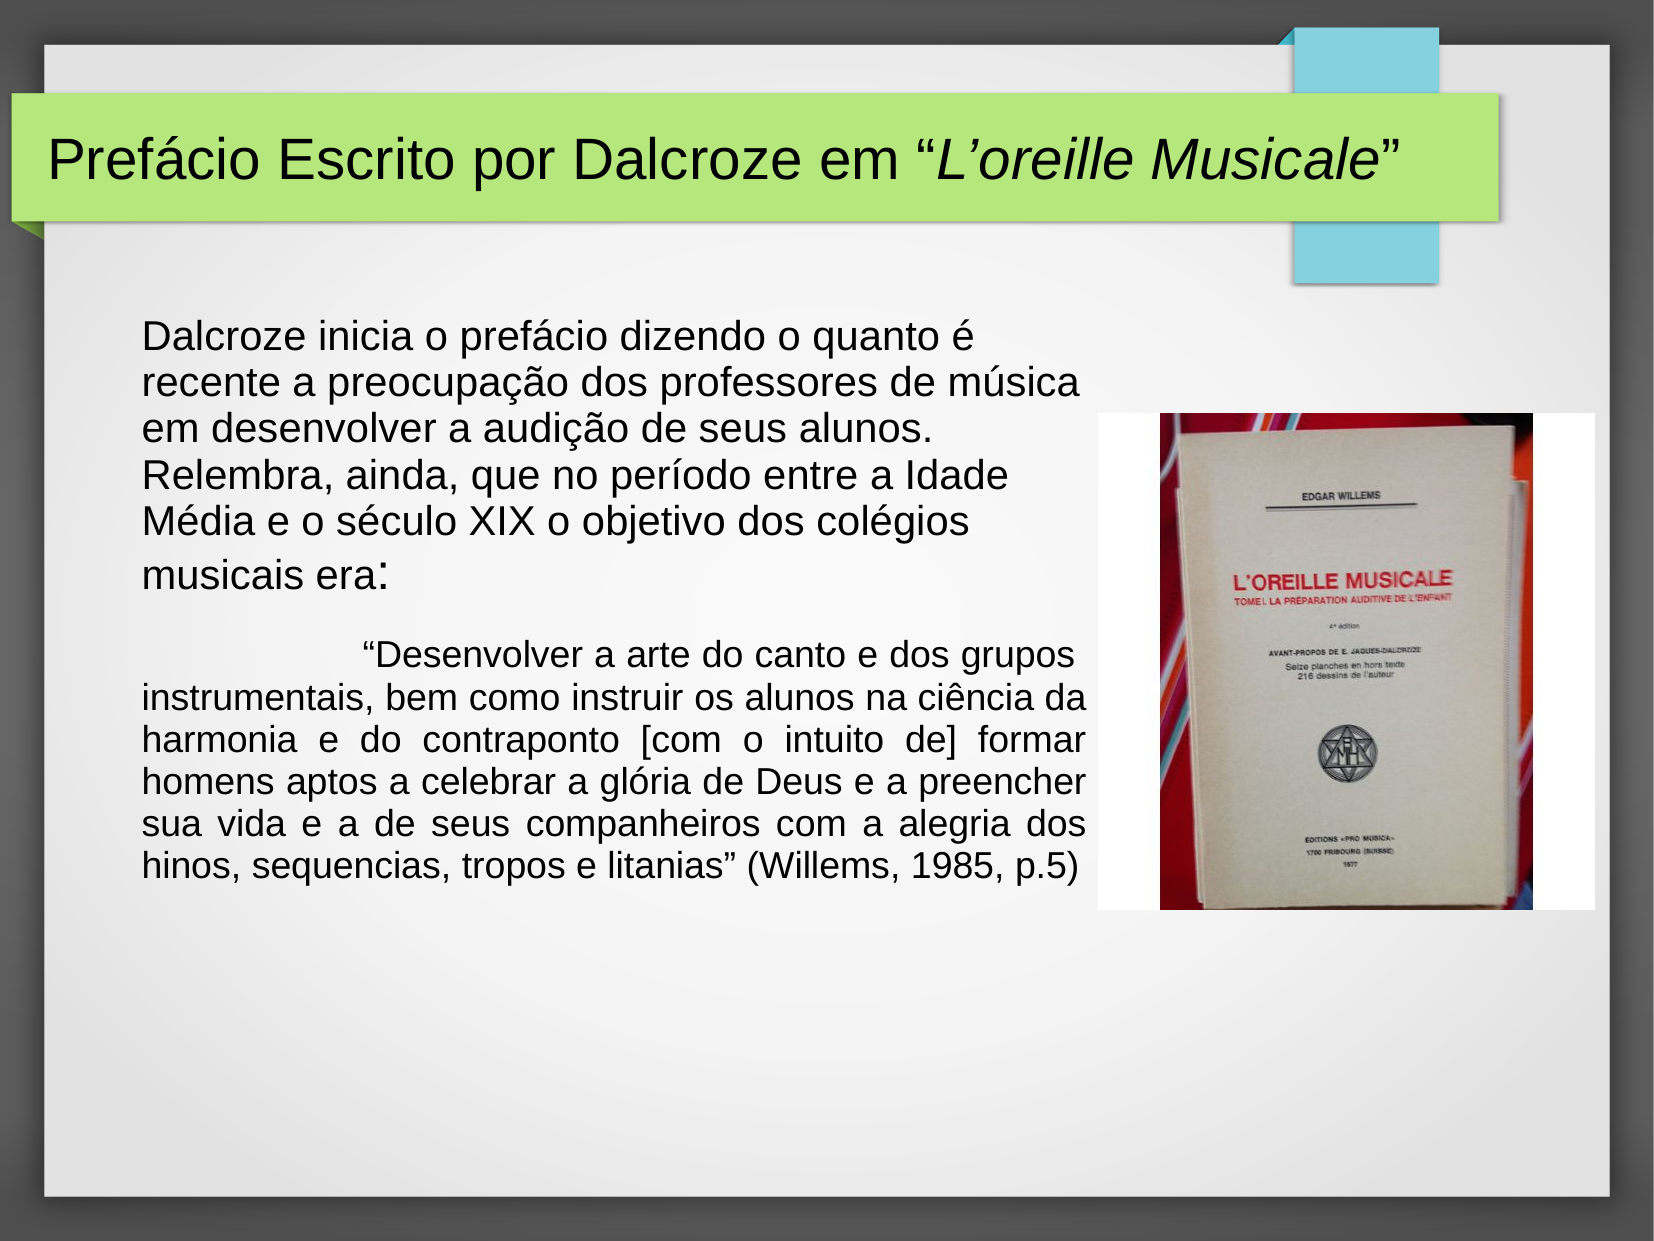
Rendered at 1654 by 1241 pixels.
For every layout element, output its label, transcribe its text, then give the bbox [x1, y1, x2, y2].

list Dalcroze inicia o prefácio dizendo o quanto é recente a preocupação dos professores de música em desenvolver a audição de seus alunos. Relembra, ainda, que no período entre a Idade Média e o século XIX o objetivo dos colégios musicais era: “Desenvolver a arte do canto e dos grupos instrumentais, bem como instruir os alunos na ciência da harmonia e do contraponto [com o intuito de] formar homens aptos a celebrar a glória de Deus e a preencher sua vida e a de seus companheiros com a alegria dos hinos, sequencias, tropos e litanias” (Willems, 1985, p.5) [70, 236, 1087, 1134]
picture [0, 0, 1654, 1241]
title Prefácio Escrito por Dalcroze em “L’oreille Musicale” [47, 81, 1595, 237]
